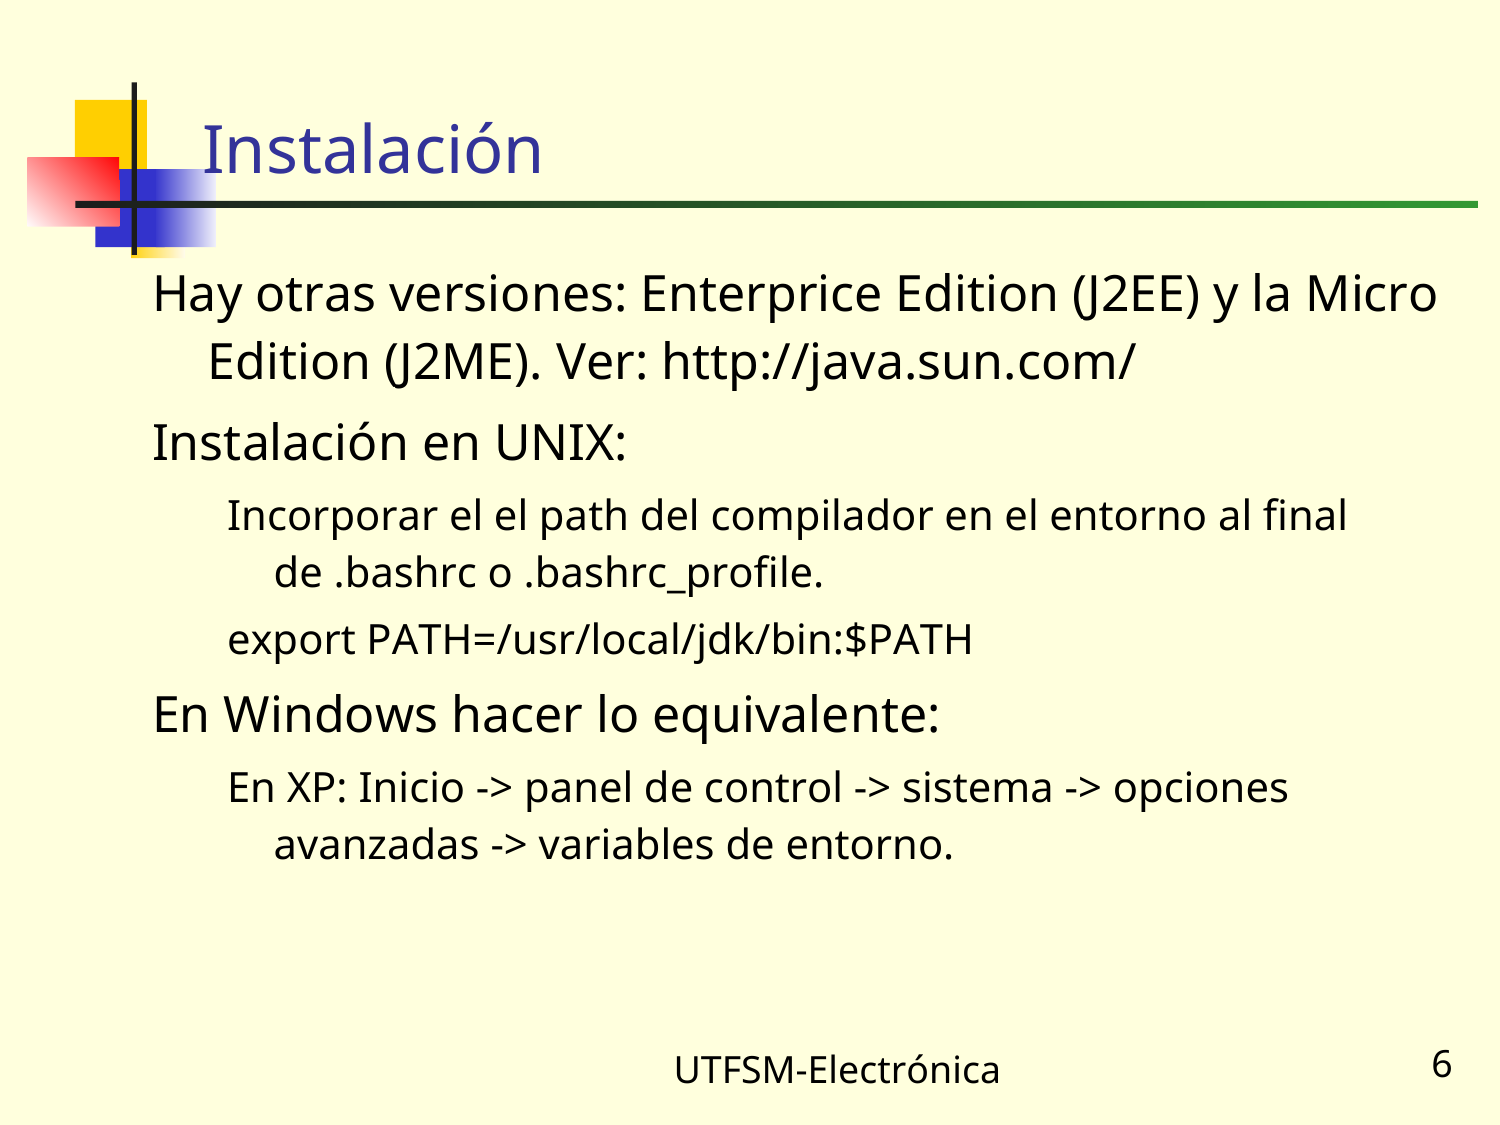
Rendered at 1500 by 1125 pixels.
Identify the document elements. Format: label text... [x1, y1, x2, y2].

list Hay otras versiones: Enterprice Edition (J2EE) y la Micro Edition (J2ME). Ver: http://java.sun.com/ Instalación en UNIX: Incorporar el el path del compilador en el entorno al final de .bashrc o .bashrc_profile. export PATH=/usr/local/jdk/bin:$PATH En Windows hacer lo equivalente: En XP: Inicio -> panel de control -> sistema -> opciones avanzadas -> variables de entorno. [137, 249, 1463, 1013]
title Instalación [187, 37, 1466, 201]
